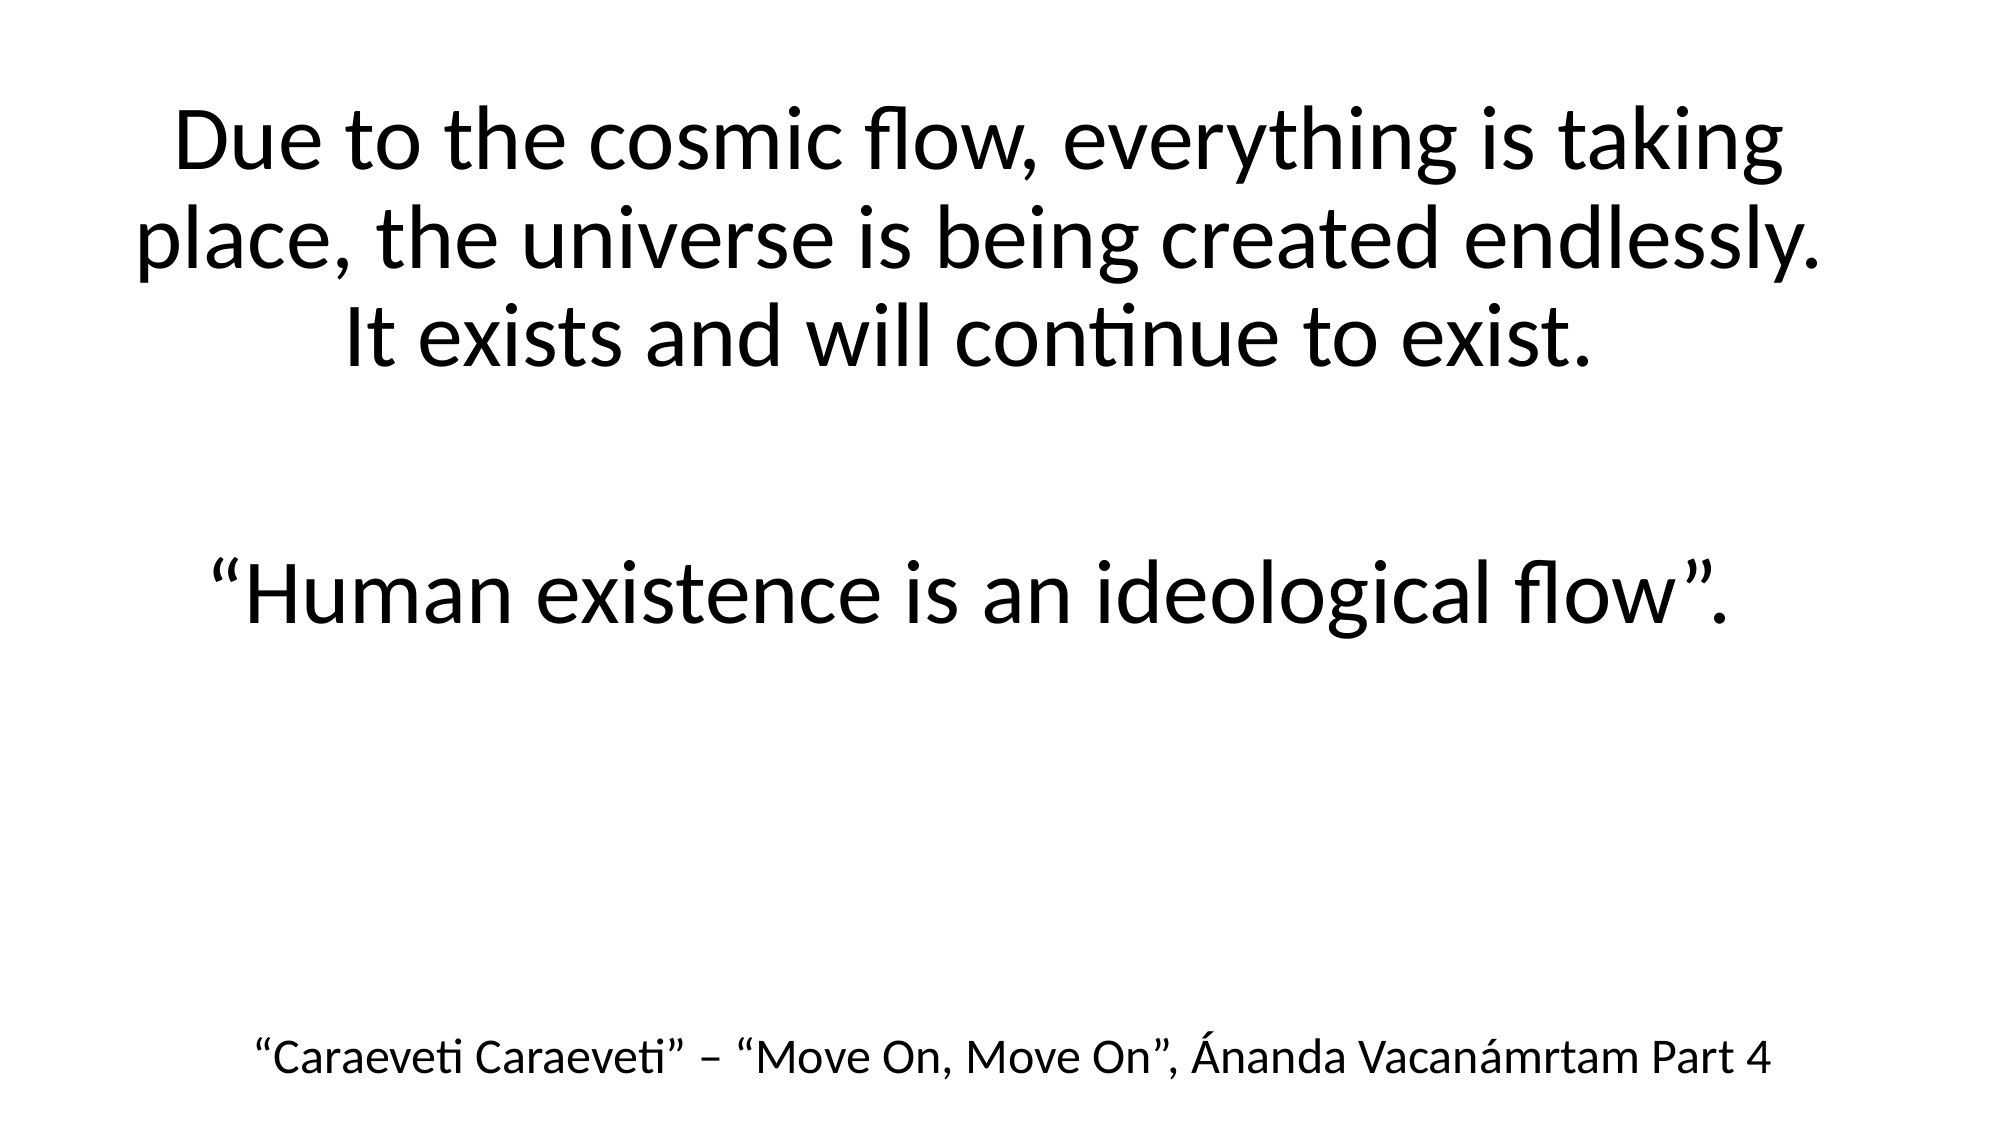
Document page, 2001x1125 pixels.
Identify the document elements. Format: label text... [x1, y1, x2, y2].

text_box “Caraeveti Caraeveti” – “Move On, Move On”, Ánanda Vacanámrtam Part 4 [157, 1016, 1867, 1092]
list Due to the cosmic flow, everything is taking place, the universe is being created endlessly. It exists and will continue to exist. “Human existence is an ideological flow”. [117, 82, 1843, 1017]
